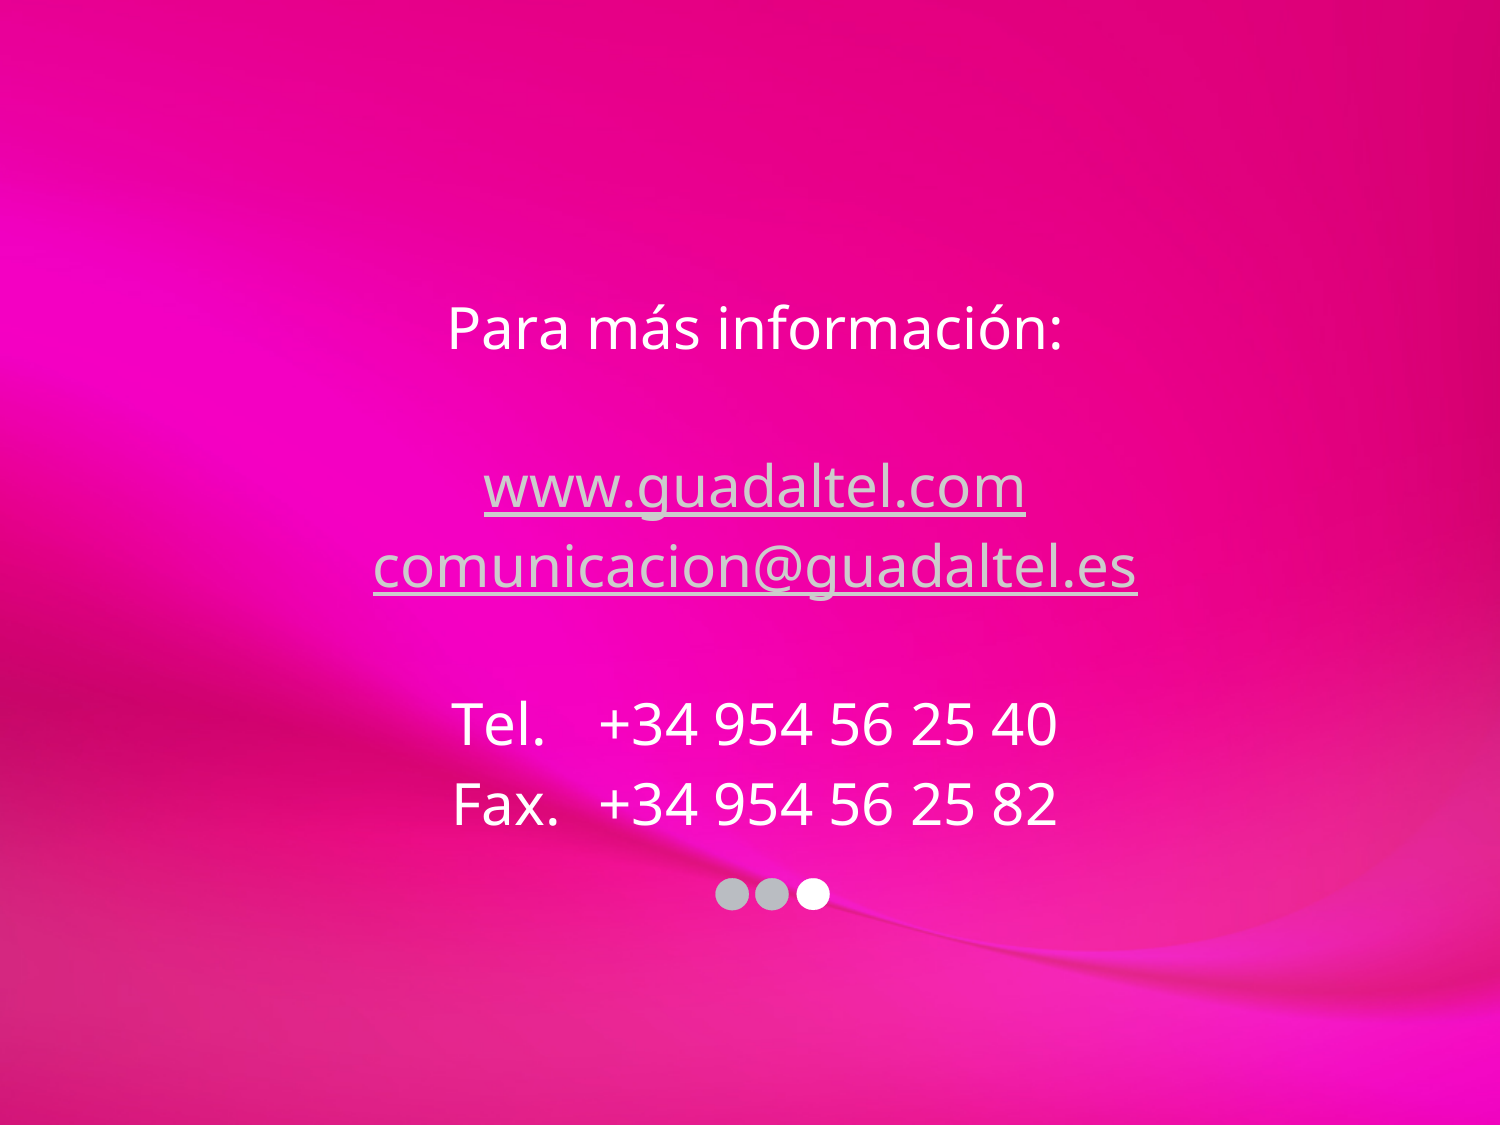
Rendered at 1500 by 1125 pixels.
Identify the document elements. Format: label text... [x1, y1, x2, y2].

picture [0, 0, 1500, 1125]
text_box Para más información: www.guadaltel.com comunicacion@guadaltel.es Tel. +34 954 56 25 40 Fax. +34 954 56 25 82 [316, 279, 1194, 845]
